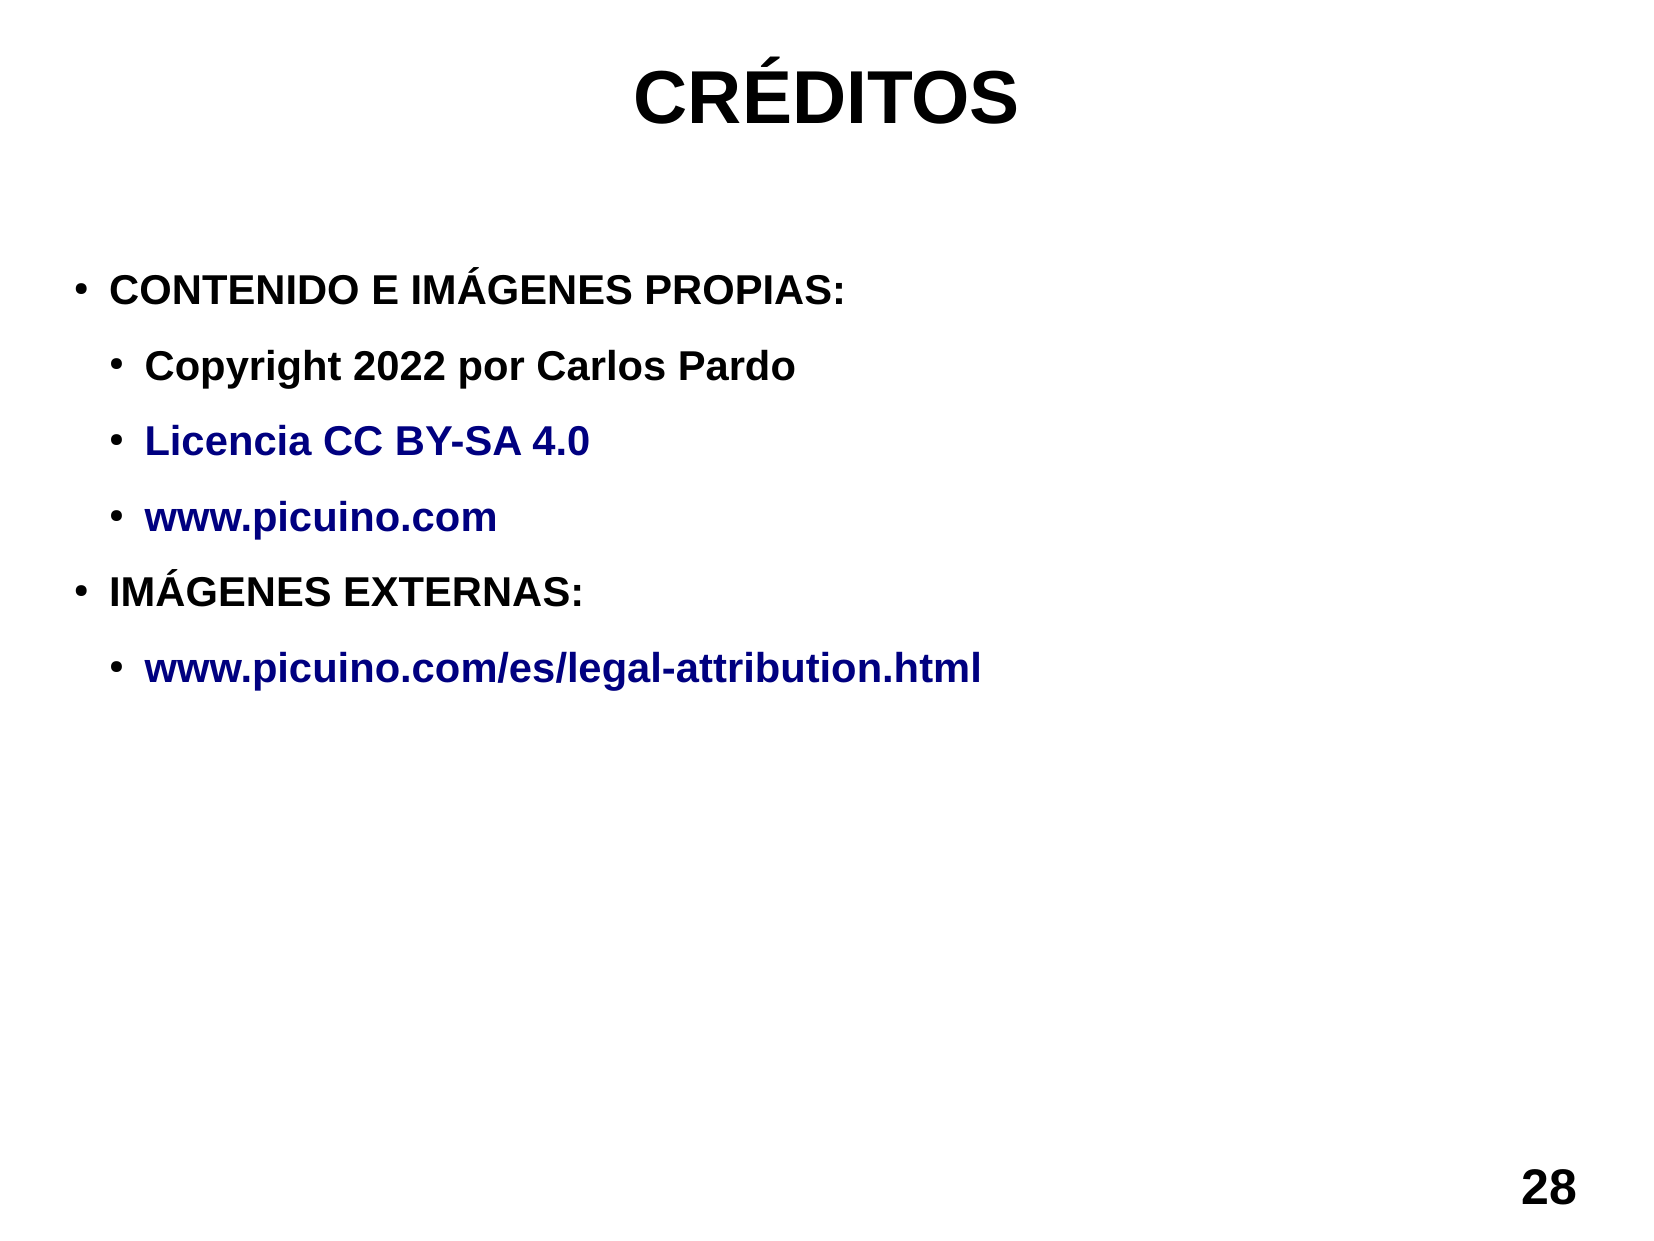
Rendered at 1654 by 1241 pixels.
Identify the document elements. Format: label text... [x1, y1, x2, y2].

title CRÉDITOS [82, 23, 1571, 172]
text_box CONTENIDO E IMÁGENES PROPIAS: Copyright 2022 por Carlos Pardo Licencia CC BY-SA 4.0 www.picuino.com IMÁGENES EXTERNAS: www.picuino.com/es/legal-attribution.html [59, 236, 1595, 1199]
text_box <número> [1506, 1151, 1654, 1223]
